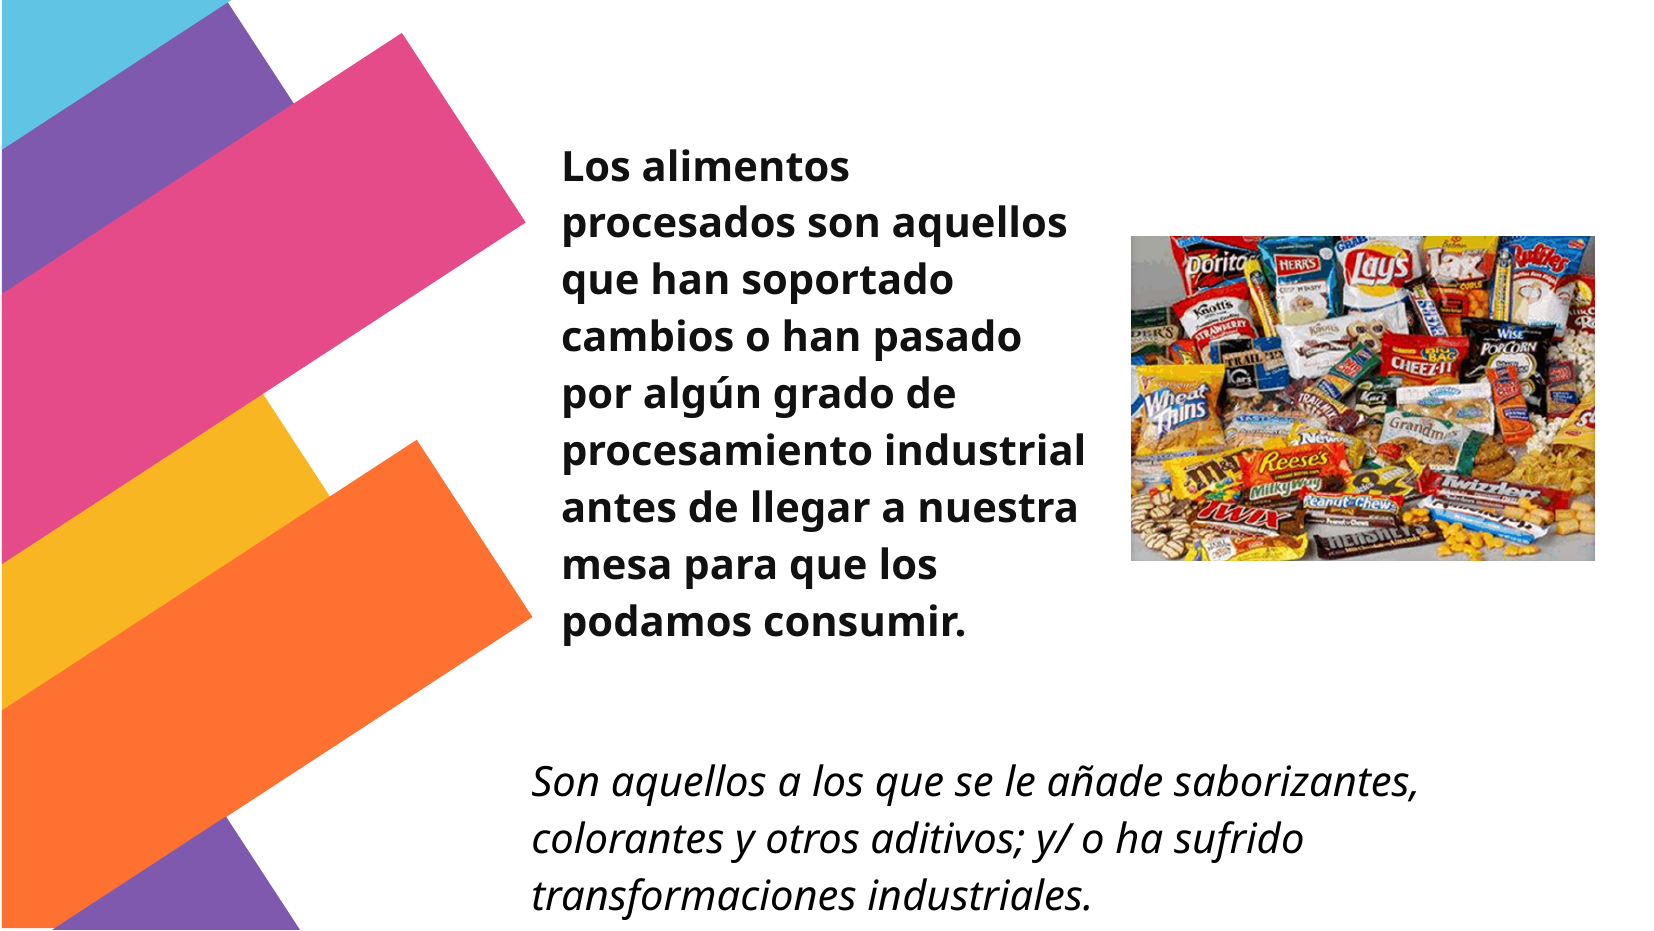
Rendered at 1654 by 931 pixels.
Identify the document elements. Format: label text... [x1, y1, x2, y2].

title Son aquellos a los que se le añade saborizantes, colorantes y otros aditivos; y/ o ha sufrido transformaciones industriales. [531, 743, 1625, 931]
picture [1131, 236, 1595, 562]
title Los alimentos procesados son aquellos que han soportado cambios o han pasado por algún grado de procesamiento industrial antes de llegar a nuestra mesa para que los podamos consumir. [561, 88, 1093, 697]
